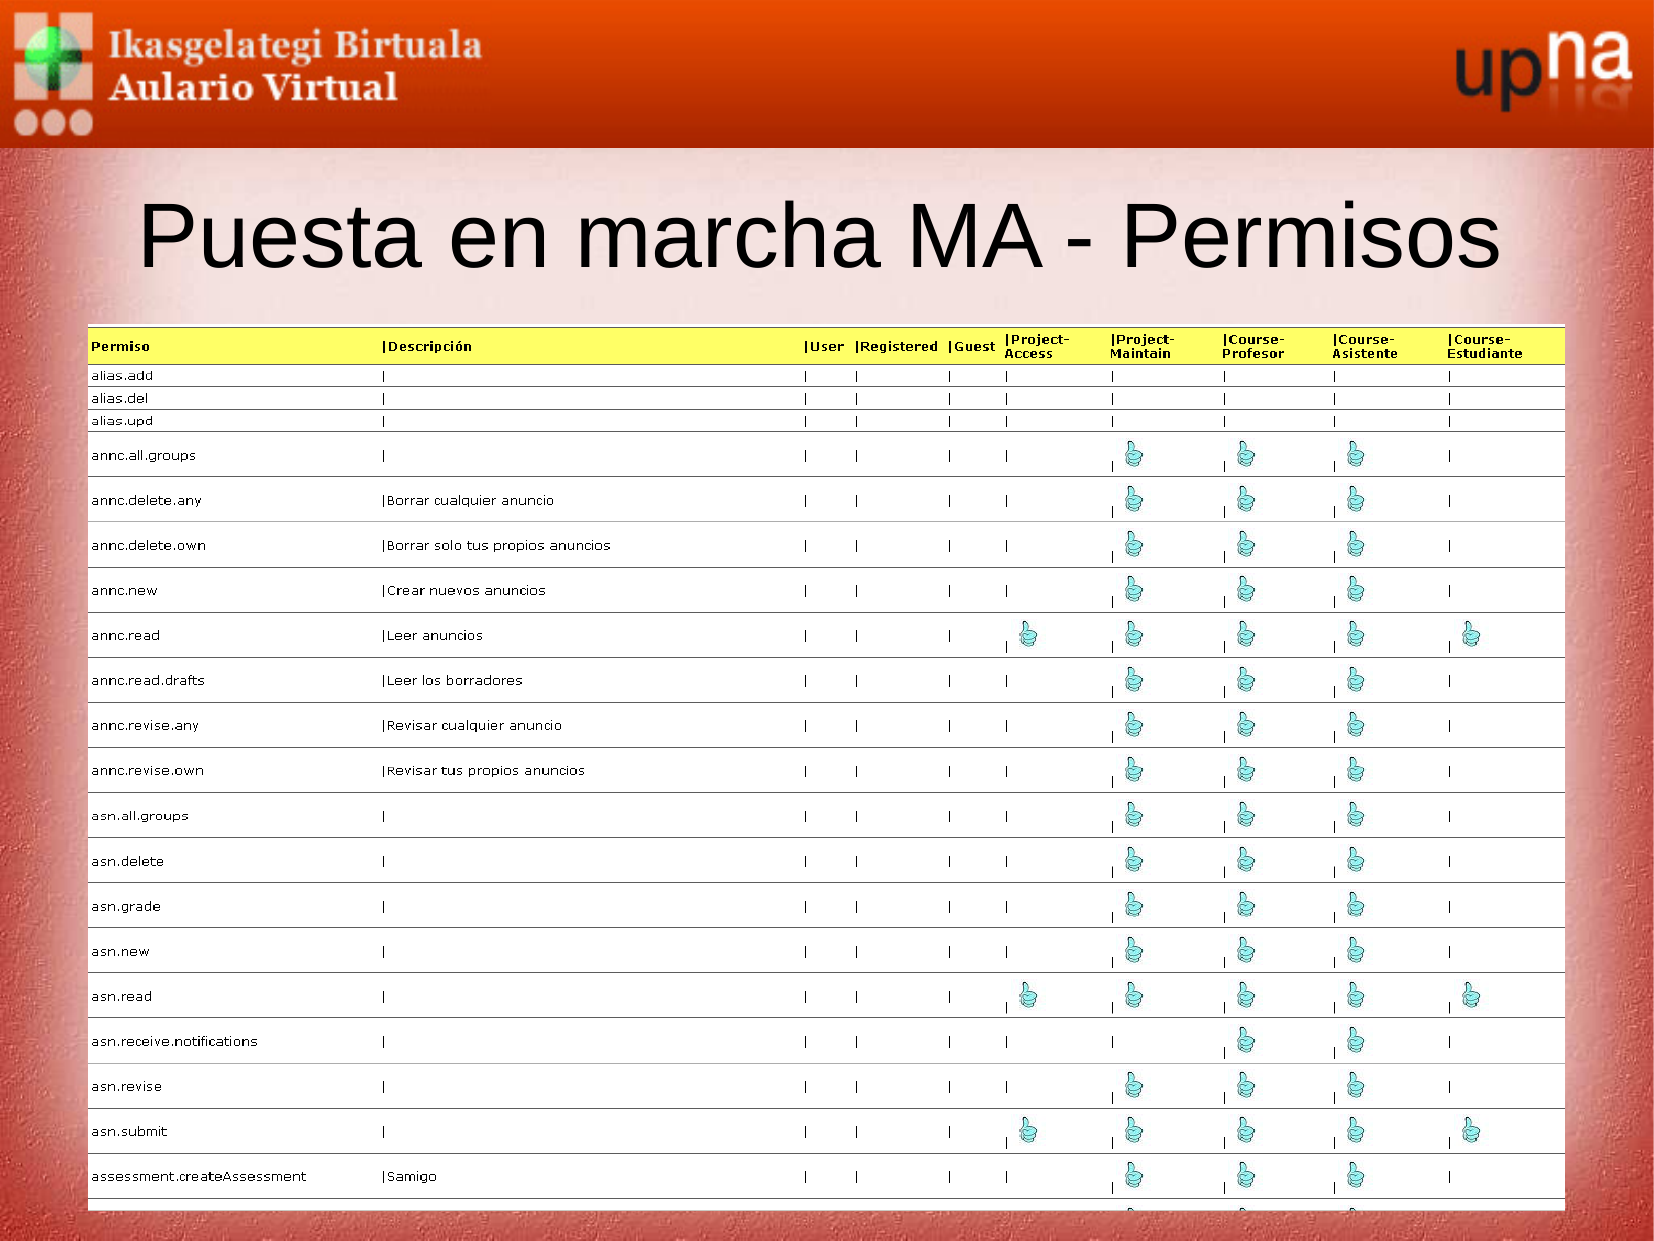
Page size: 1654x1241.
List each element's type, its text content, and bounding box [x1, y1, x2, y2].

picture [0, 0, 1654, 1241]
title Puesta en marcha MA - Permisos [77, 147, 1565, 325]
